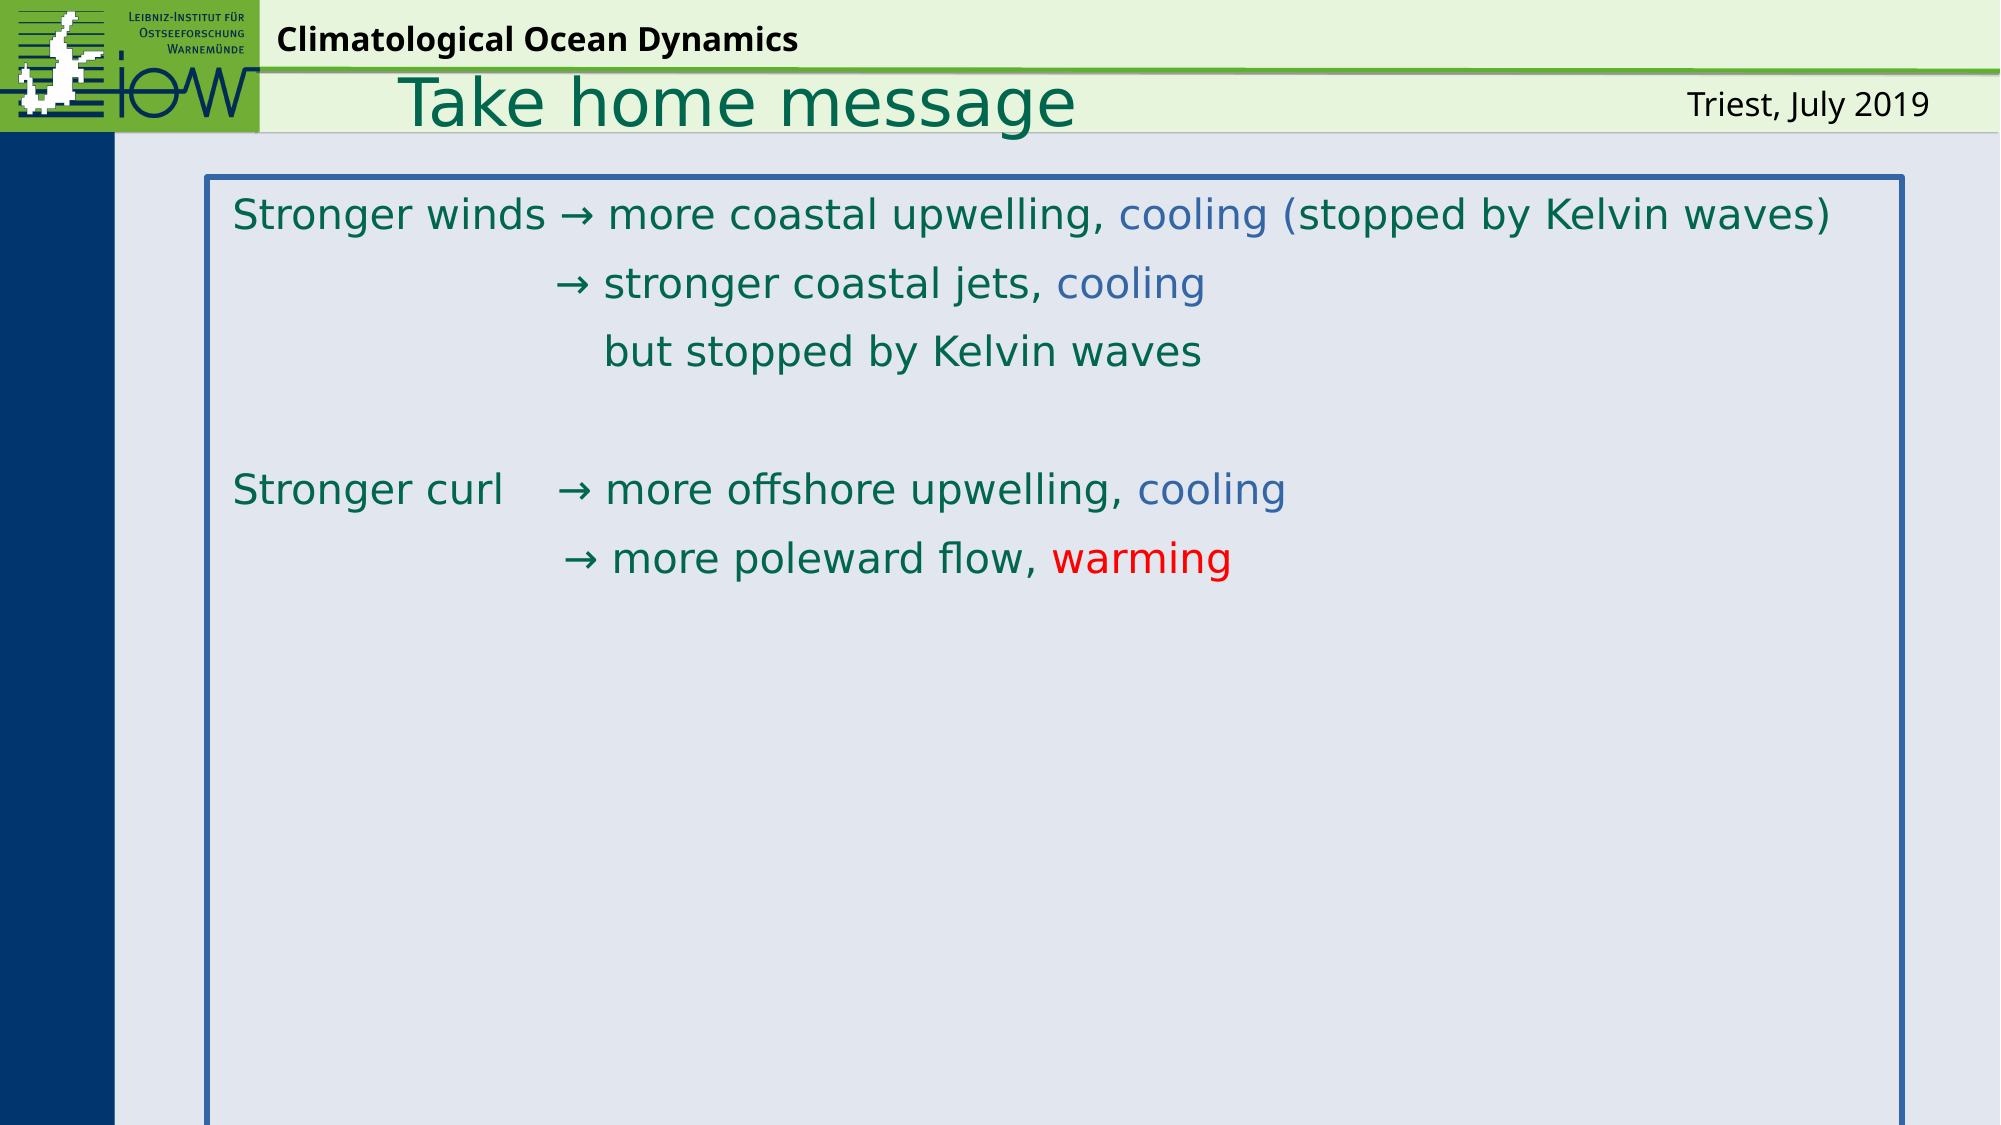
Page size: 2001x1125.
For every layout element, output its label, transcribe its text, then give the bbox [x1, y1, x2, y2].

text_box Stronger winds → more coastal upwelling, cooling (stopped by Kelvin waves) → stronger coastal jets, cooling but stopped by Kelvin waves Stronger curl → more offshore upwelling, cooling → more poleward flow, warming [207, 177, 1902, 1125]
picture [0, 10, 260, 118]
text_box Take home message [70, 52, 1421, 158]
